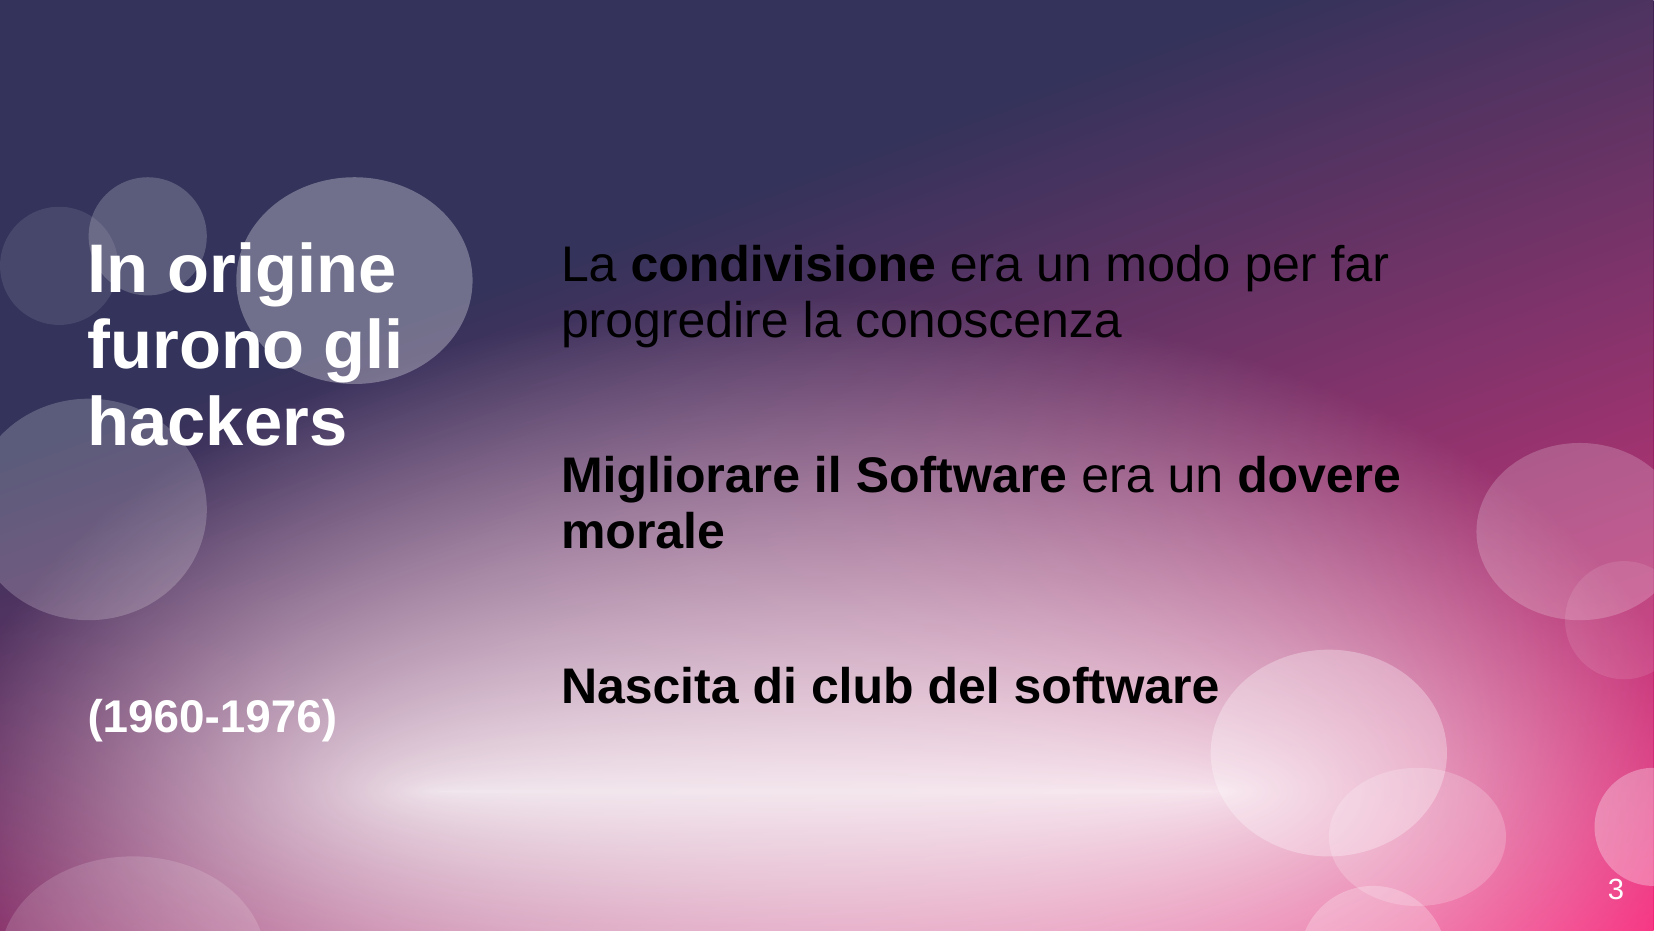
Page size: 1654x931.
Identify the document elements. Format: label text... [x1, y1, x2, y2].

title In origine furono gli hackers (1960-1976) [87, 229, 650, 742]
list La condivisione era un modo per far progredire la conoscenza Migliorare il Software era un dovere morale Nascita di club del software [561, 236, 1565, 827]
